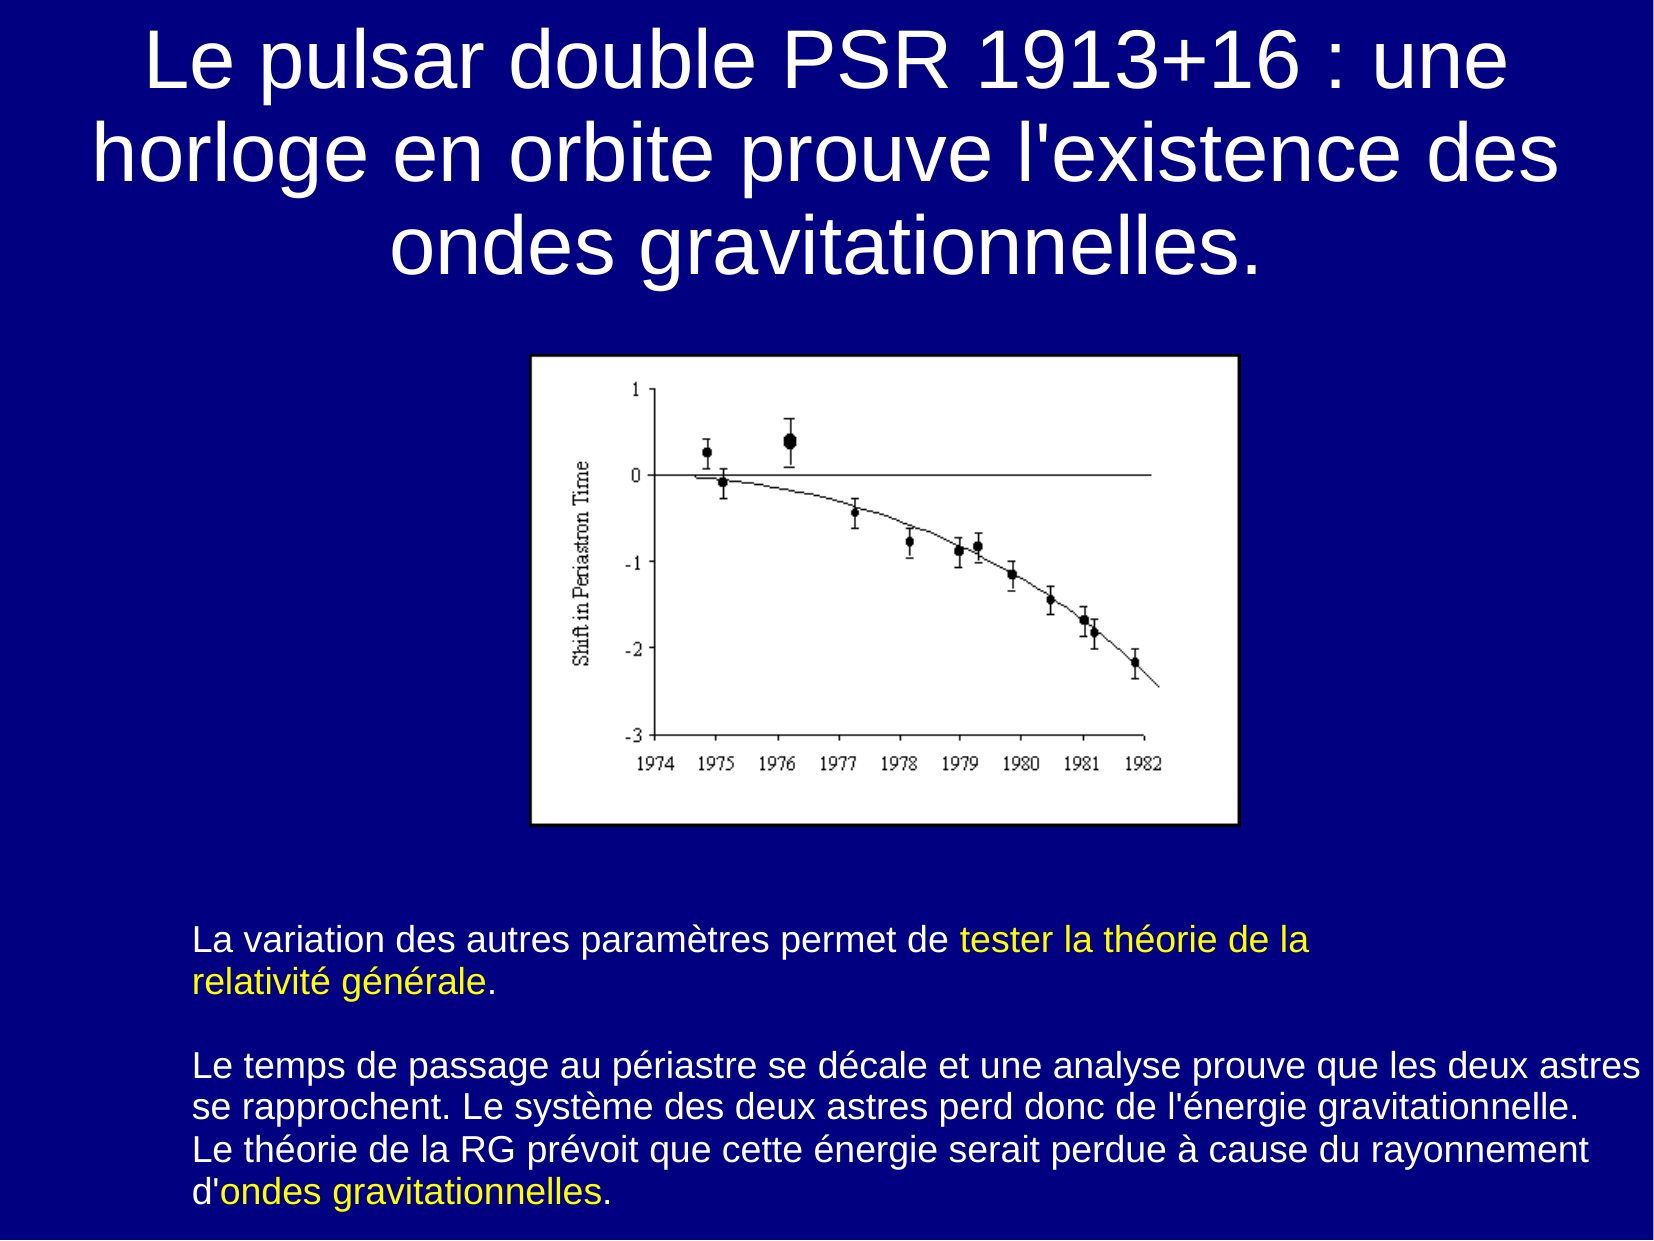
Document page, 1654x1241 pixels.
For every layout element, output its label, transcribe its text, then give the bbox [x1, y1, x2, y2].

picture [529, 354, 1241, 827]
text_box La variation des autres paramètres permet de tester la théorie de la relativité générale. Le temps de passage au périastre se décale et une analyse prouve que les deux astres se rapprochent. Le système des deux astres perd donc de l'énergie gravitationnelle. Le théorie de la RG prévoit que cette énergie serait perdue à cause du rayonnement d'ondes gravitationnelles. [177, 826, 1654, 1241]
title Le pulsar double PSR 1913+16 : une horloge en orbite prouve l'existence des ondes gravitationnelles. [82, 13, 1571, 293]
